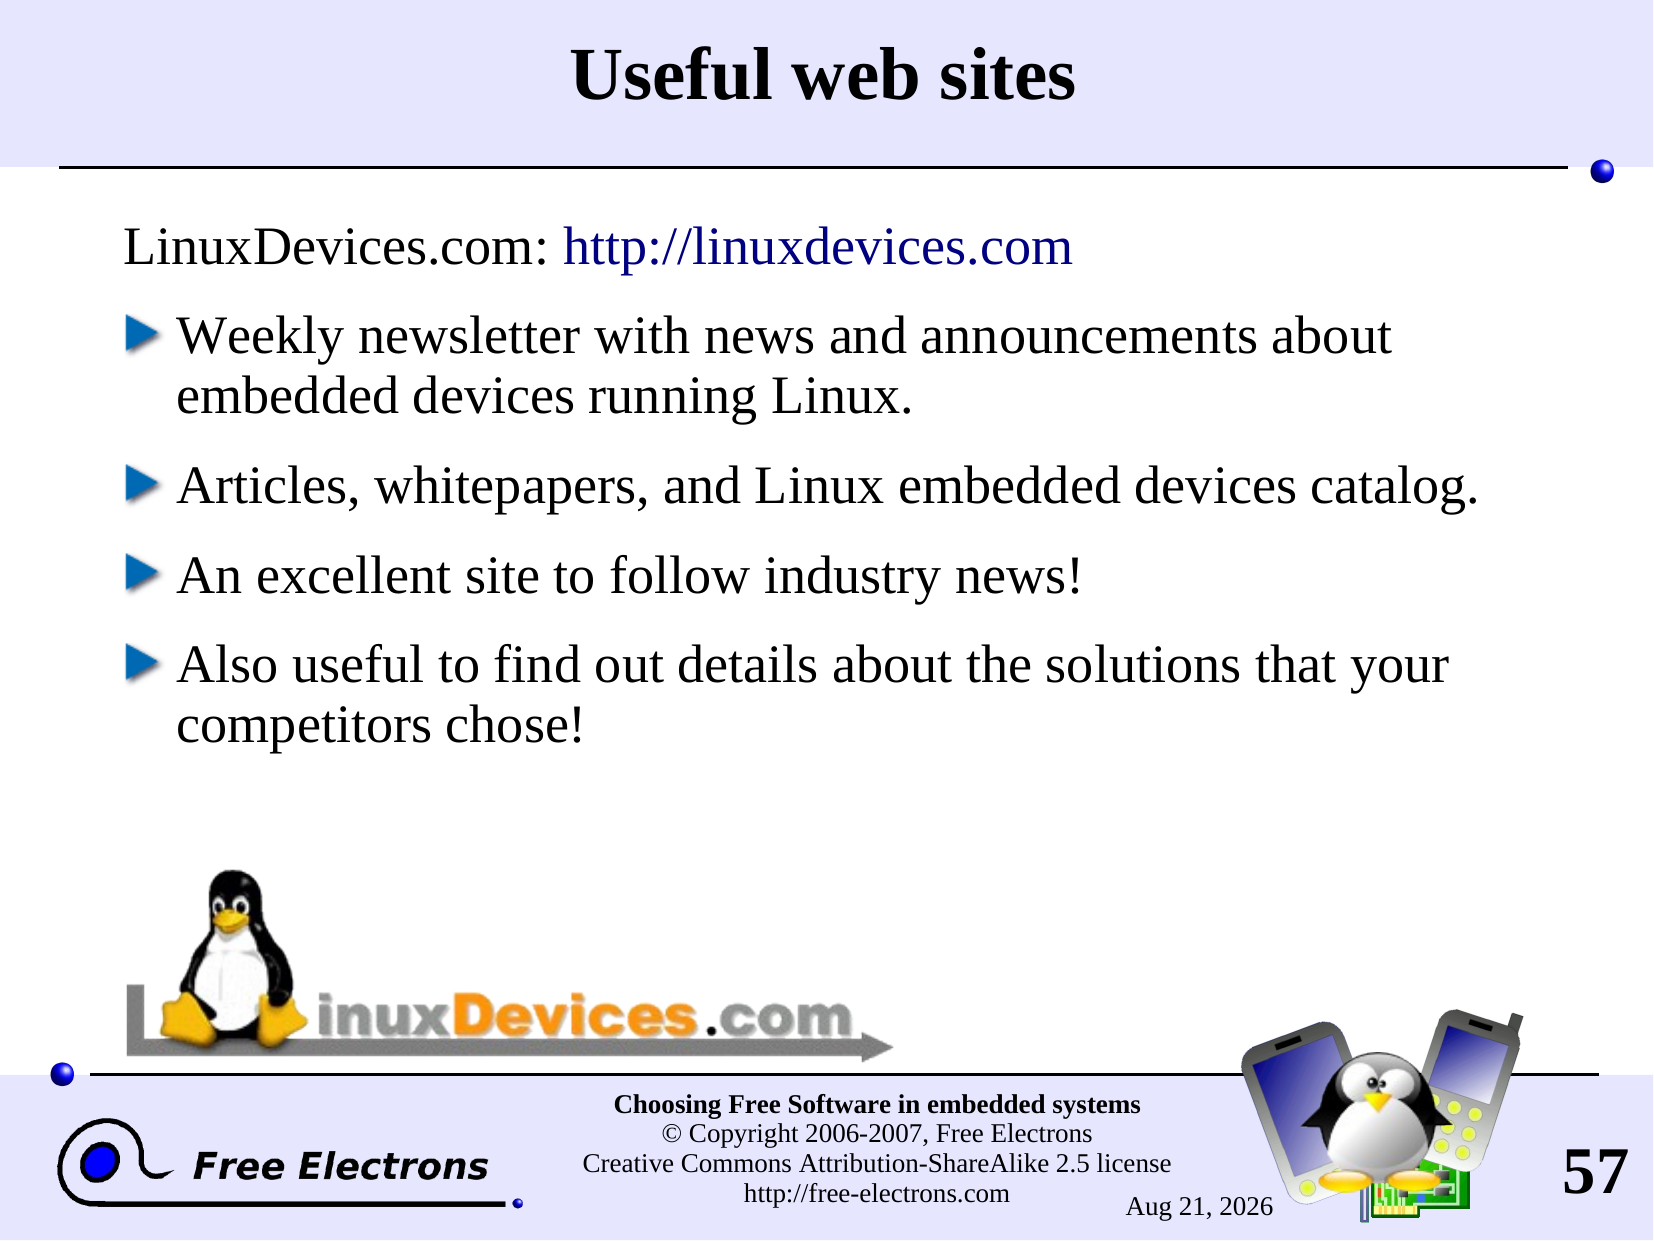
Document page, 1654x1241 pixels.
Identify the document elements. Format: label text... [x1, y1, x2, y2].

picture [1231, 1007, 1538, 1240]
title Useful web sites [60, 12, 1551, 138]
picture [119, 860, 898, 1065]
list LinuxDevices.com: http://linuxdevices.com Weekly newsletter with news and announcements about embedded devices running Linux. Articles, whitepapers, and Linux embedded devices catalog. An excellent site to follow industry news! Also useful to find out details about the solutions that your competitors chose! [105, 216, 1518, 1066]
picture [50, 1107, 527, 1216]
